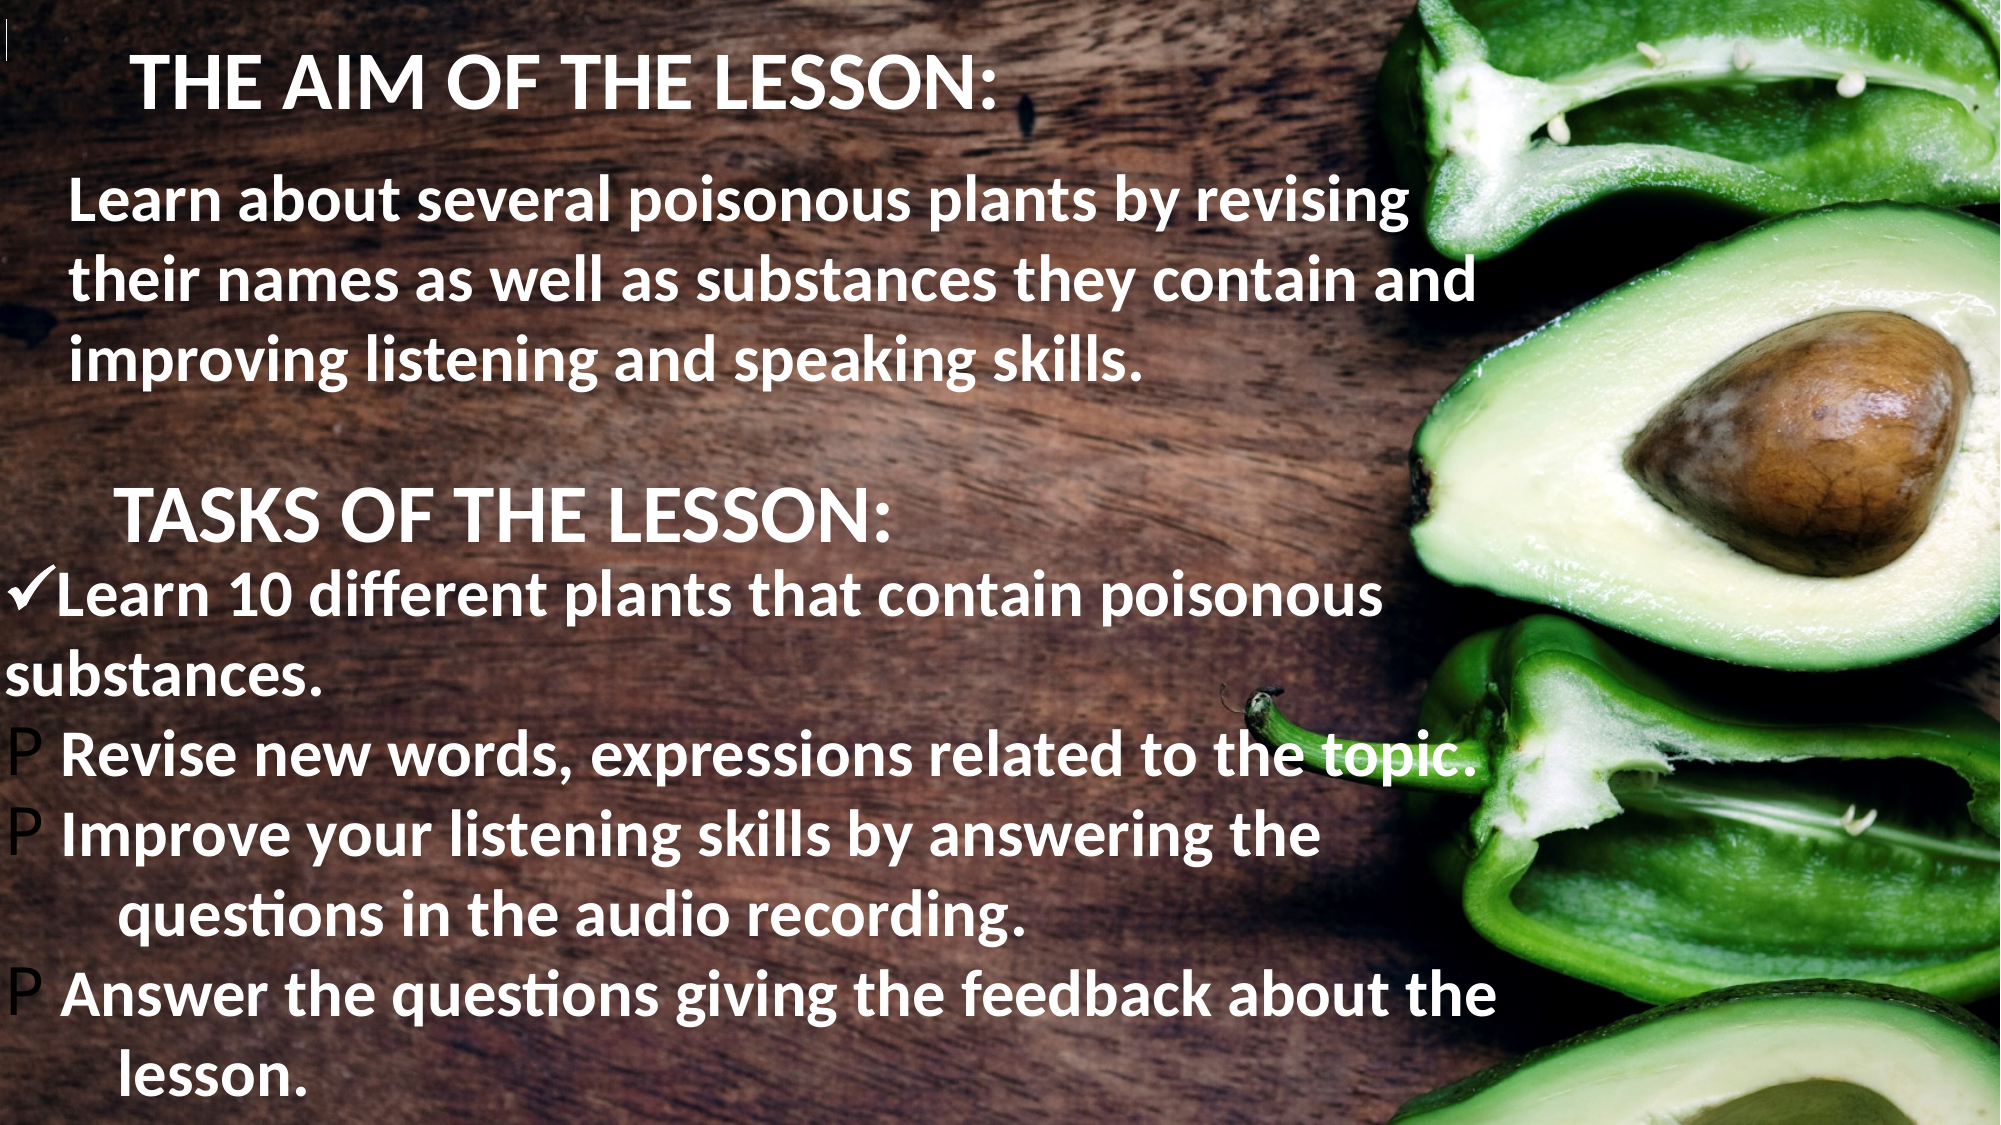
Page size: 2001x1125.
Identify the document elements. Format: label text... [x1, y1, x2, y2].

text_box Learn 10 different plants that contain poisonous substances. Revise new words, expressions related to the topic. Improve your listening skills by answering the questions in the audio recording. Answer the questions giving the feedback about the lesson. [0, 542, 1603, 1125]
text_box Learn about several poisonous plants by revising their names as well as substances they contain and improving listening and speaking skills. [53, 147, 1496, 451]
text_box Tasks of the lesson: [98, 451, 1120, 542]
title The aim of the lesson: [114, 35, 1750, 134]
picture [0, 0, 2000, 1125]
